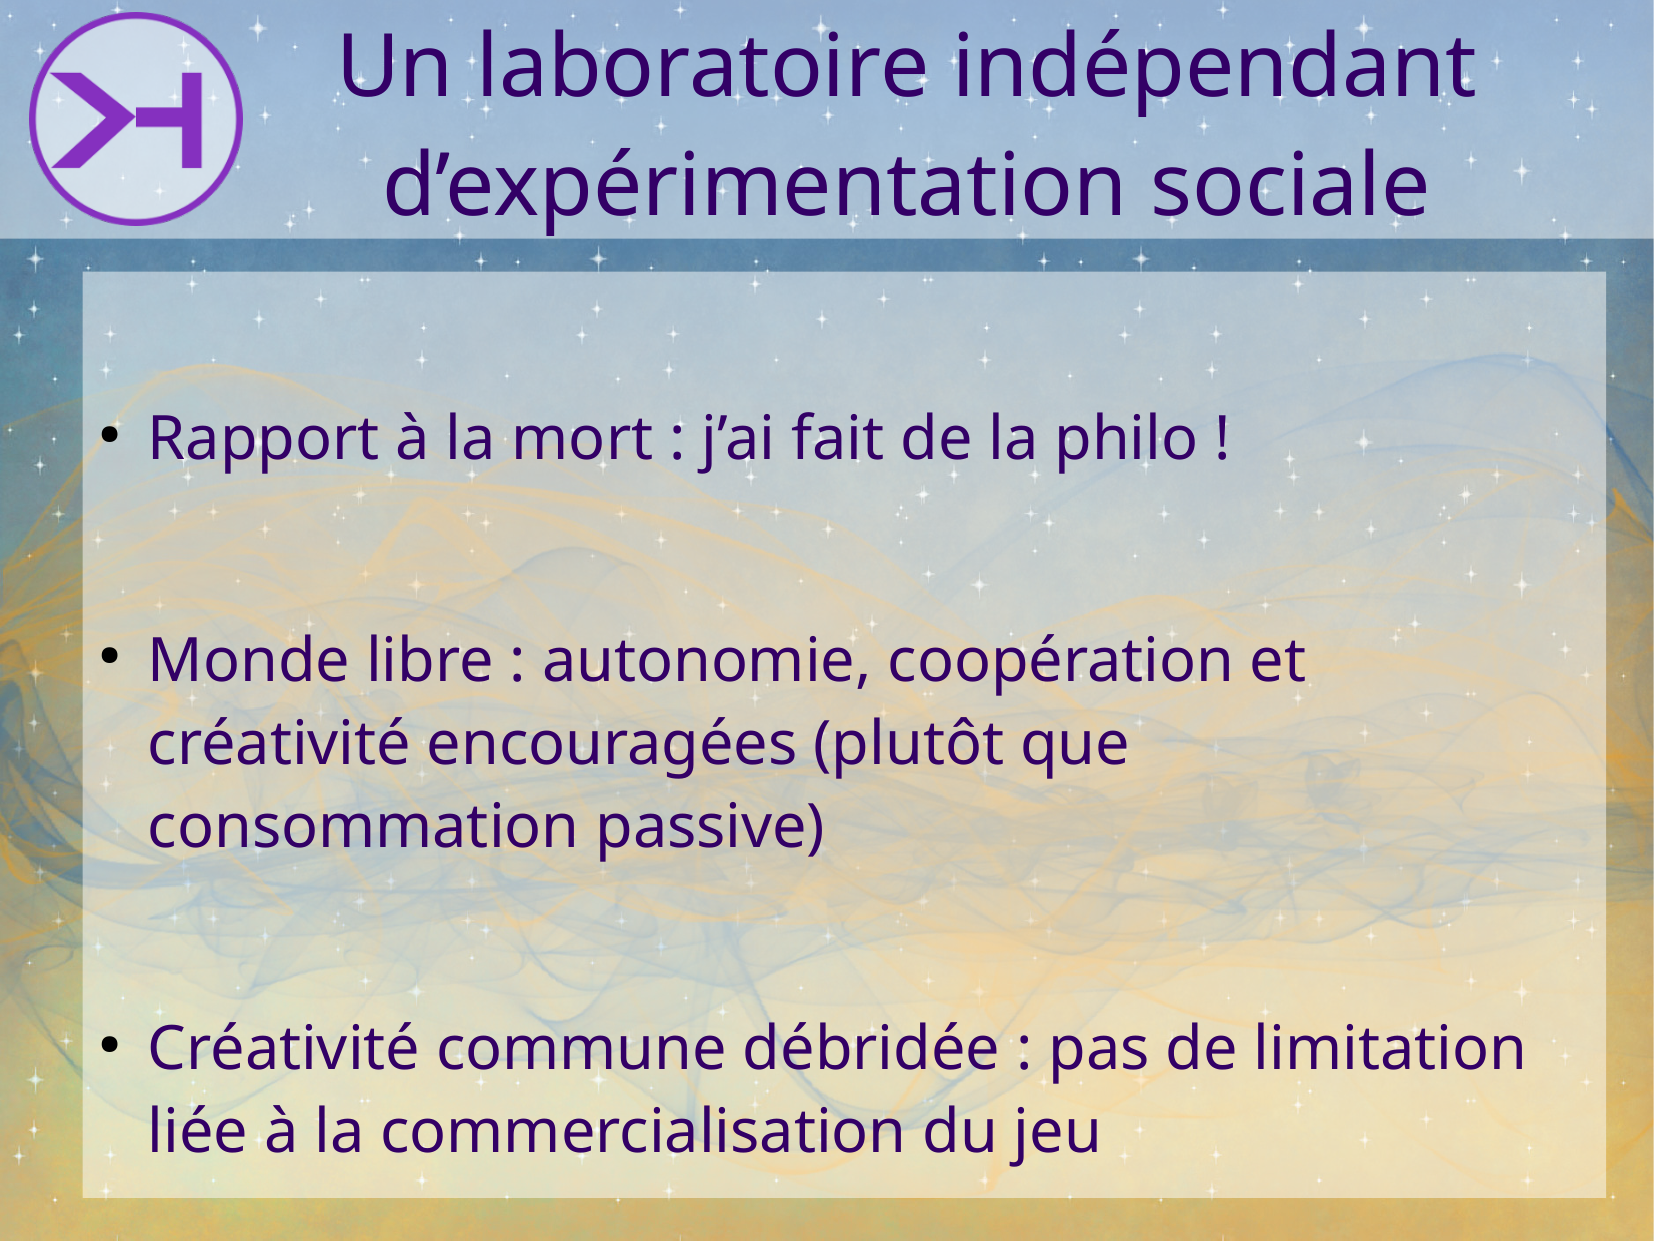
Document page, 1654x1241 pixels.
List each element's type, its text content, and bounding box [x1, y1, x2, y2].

list Rapport à la mort : j’ai fait de la philo ! Monde libre : autonomie, coopération et créativité encouragées (plutôt que consommation passive) Créativité commune débridée : pas de limitation liée à la commercialisation du jeu [82, 283, 1560, 1175]
picture [29, 12, 243, 226]
picture [0, 239, 1654, 1241]
title Un laboratoire indépendant d’expérimentation sociale [242, 18, 1571, 226]
